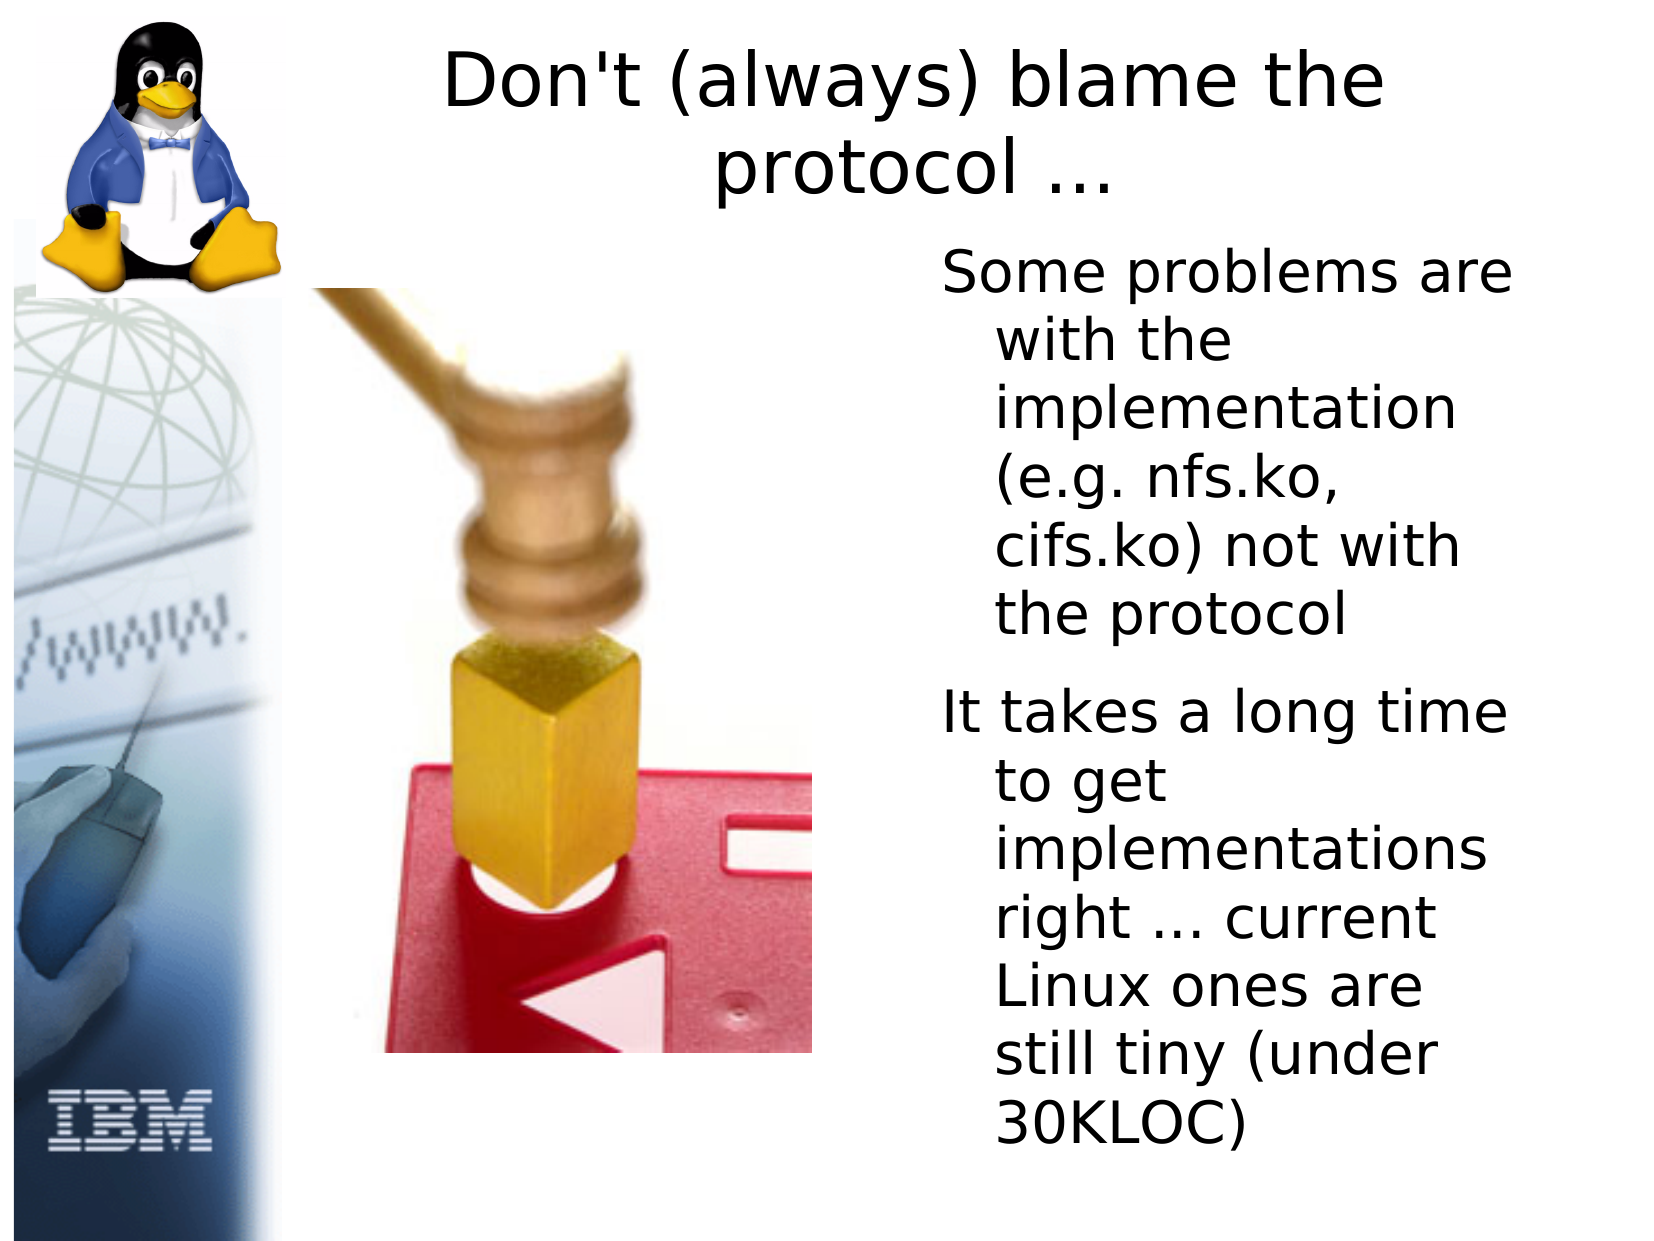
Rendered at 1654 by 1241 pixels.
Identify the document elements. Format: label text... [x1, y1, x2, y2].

list Some problems are with the implementation (e.g. nfs.ko, cifs.ko) not with the protocol It takes a long time to get implementations right ... current Linux ones are still tiny (under 30KLOC) [923, 237, 1519, 1176]
title Don't (always) blame the protocol ... [301, 37, 1528, 212]
picture [289, 288, 812, 1053]
